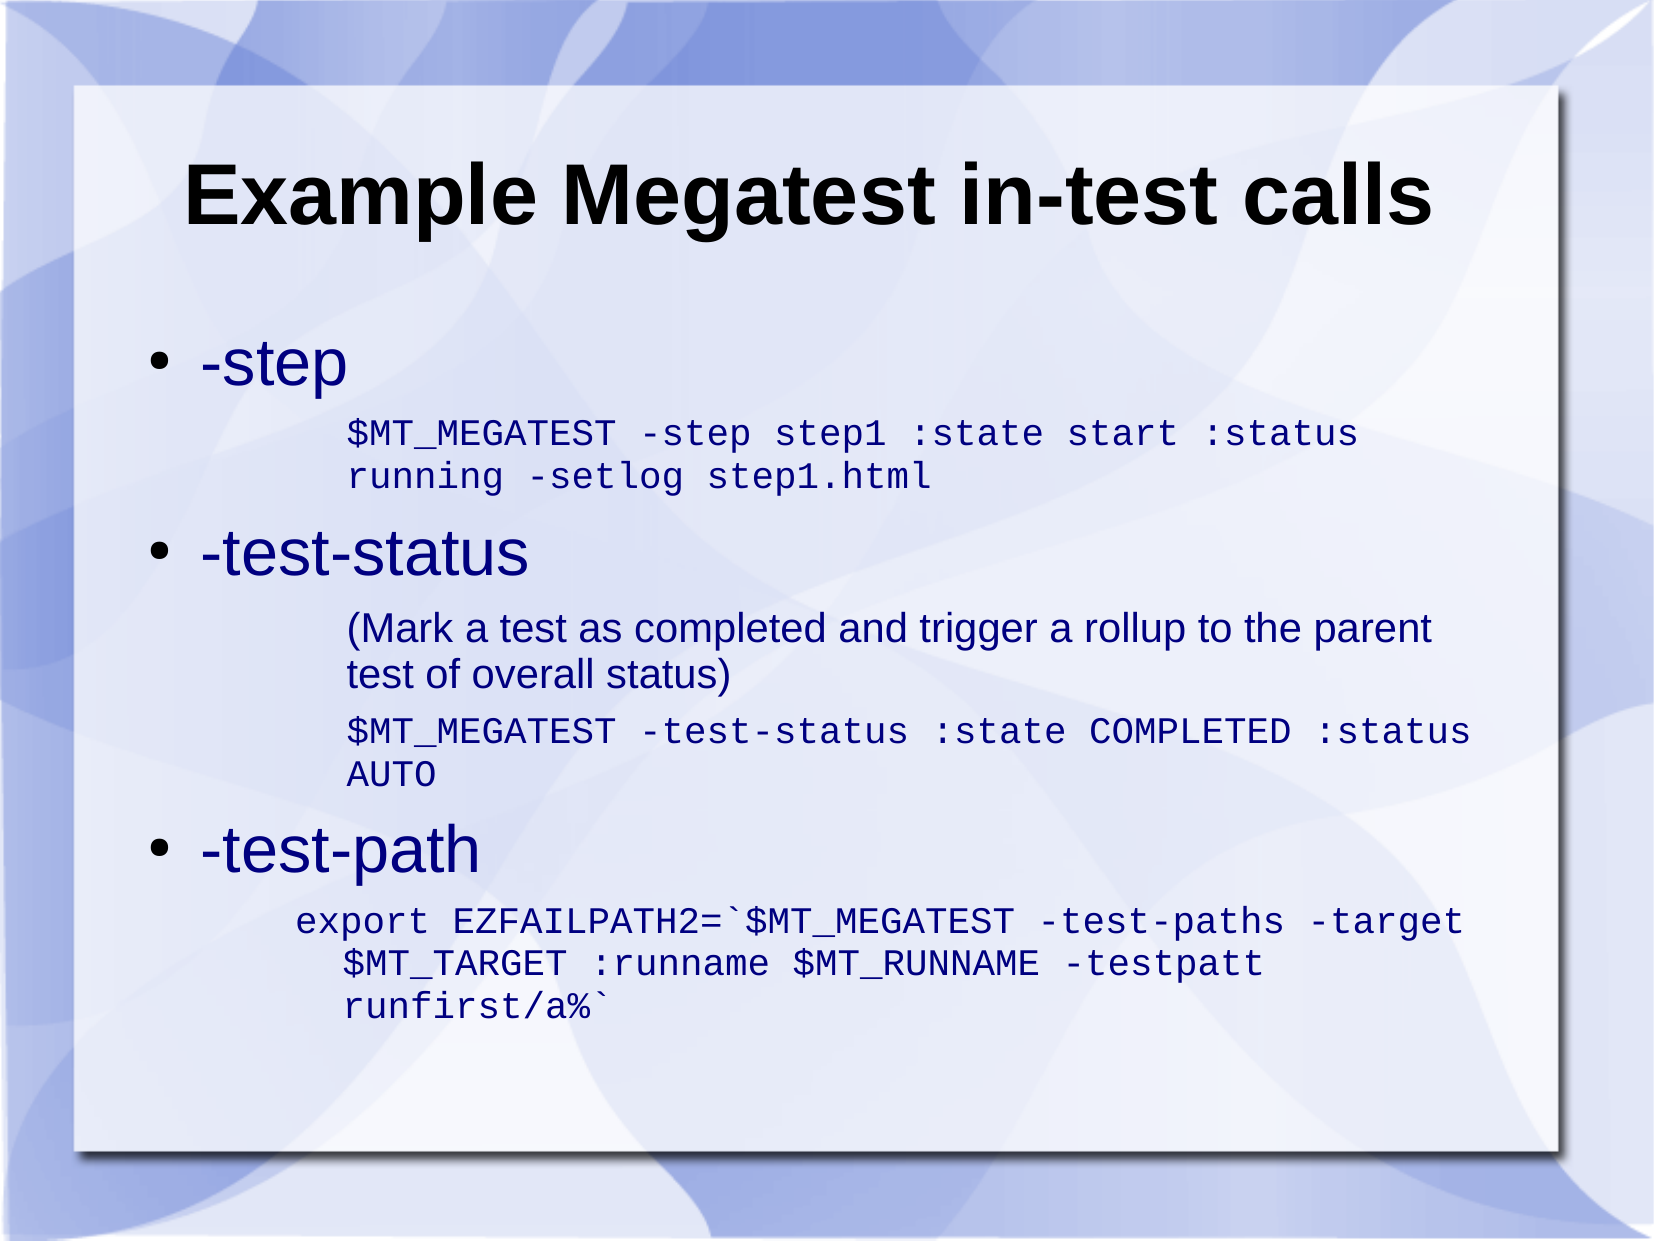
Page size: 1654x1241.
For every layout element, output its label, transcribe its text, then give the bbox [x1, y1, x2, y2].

list -step $MT_MEGATEST -step step1 :state start :status running -setlog step1.html -test-status (Mark a test as completed and trigger a rollup to the parent test of overall status) $MT_MEGATEST -test-status :state COMPLETED :status AUTO -test-path export EZFAILPATH2=`$MT_MEGATEST -test-paths -target $MT_TARGET :runname $MT_RUNNAME -testpatt runfirst/a%` [129, 324, 1489, 1045]
picture [0, 0, 1654, 1241]
title Example Megatest in-test calls [82, 90, 1536, 298]
